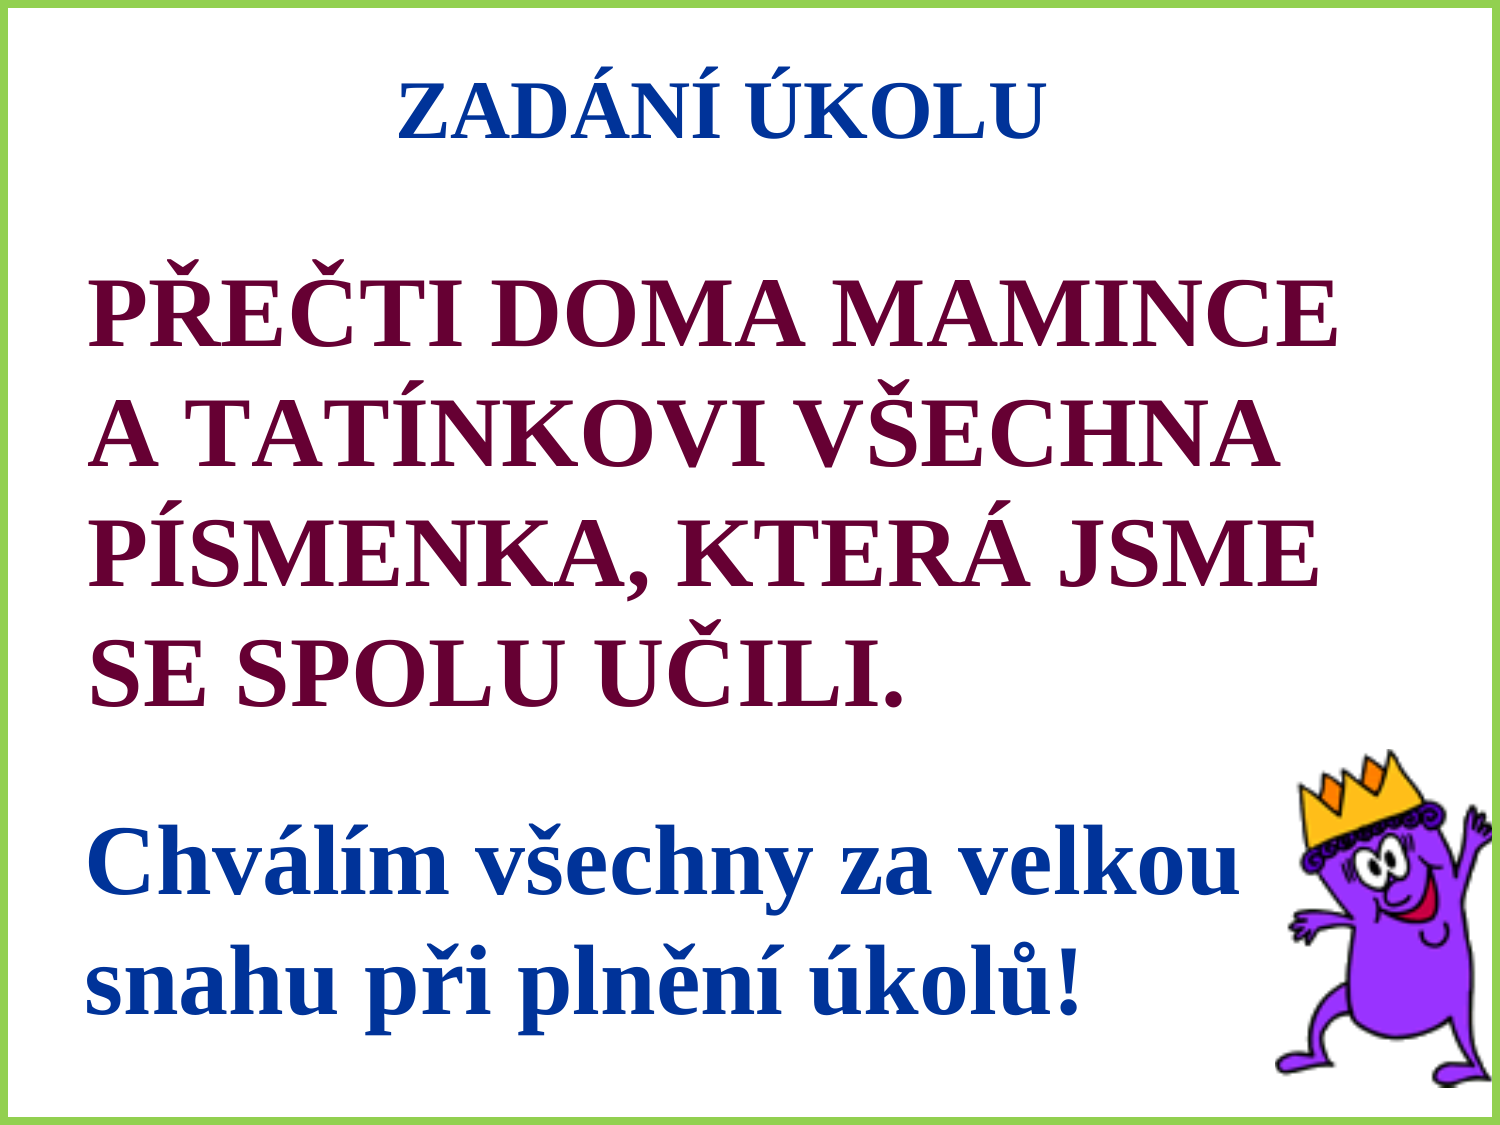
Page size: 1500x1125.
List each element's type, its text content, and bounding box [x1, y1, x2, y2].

text_box Chválím všechny za velkou snahu při plnění úkolů! [69, 787, 1283, 1043]
title ZADÁNÍ ÚKOLU [84, 11, 1360, 200]
picture [1275, 749, 1492, 1088]
text_box PŘEČTI DOMA MAMINCE A TATÍNKOVI VŠECHNA PÍSMENKA, KTERÁ JSME SE SPOLU UČILI. [72, 238, 1359, 734]
